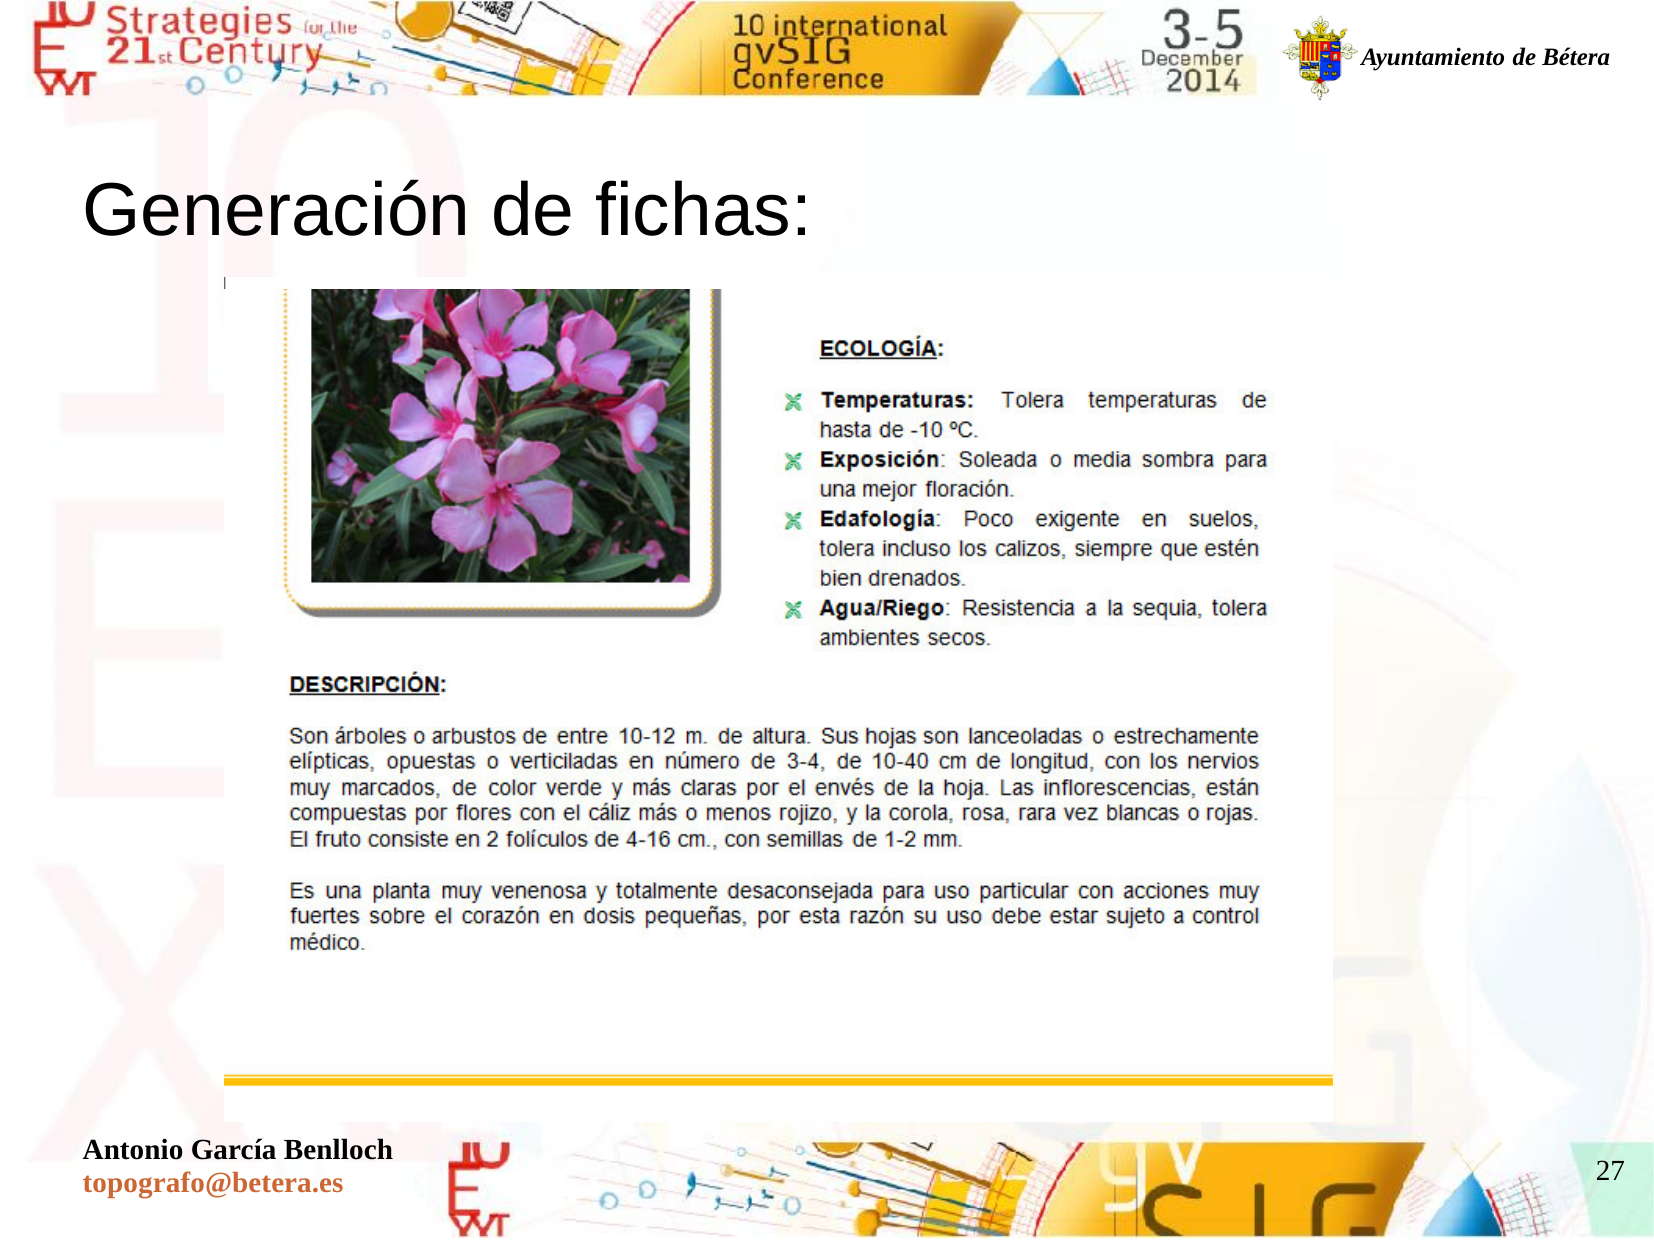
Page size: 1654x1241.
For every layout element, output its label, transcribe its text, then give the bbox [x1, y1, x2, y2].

list Los datos provienen de diversas fuentes: Papel Croquis de campo [230, 158, 1423, 262]
picture [2, 0, 1654, 1238]
title Captura de datos: [225, 153, 1428, 267]
